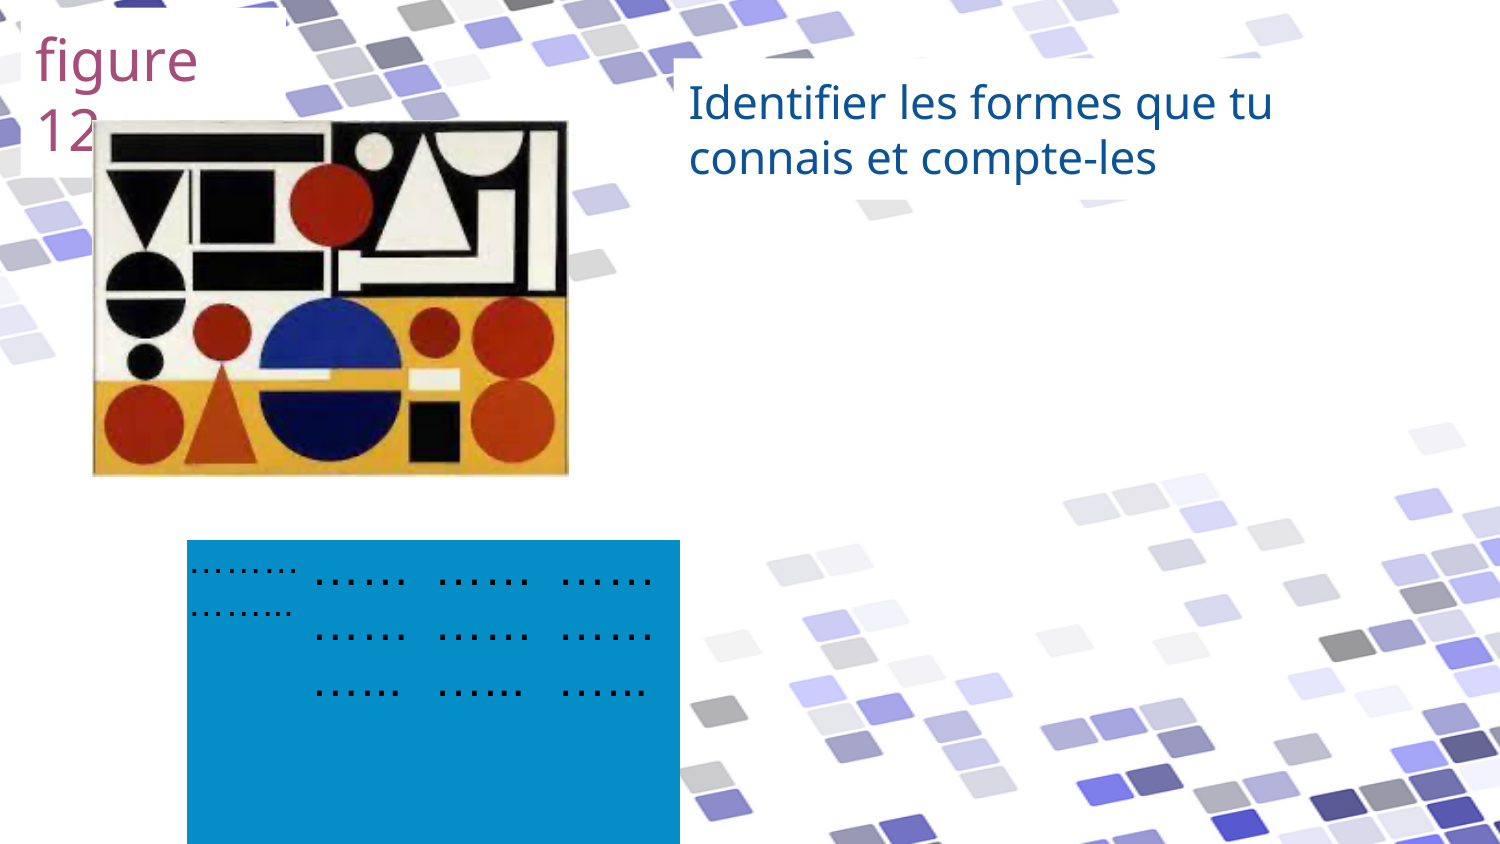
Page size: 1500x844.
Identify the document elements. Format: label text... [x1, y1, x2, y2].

table_header ……………... [557, 540, 680, 844]
text_box Identifier les formes que tu connais et compte-les [673, 58, 1450, 200]
table_header ……………... [434, 540, 557, 844]
table_header ……………... [311, 540, 434, 844]
table_header ……………... [187, 540, 311, 844]
picture [0, 0, 1500, 844]
text_box figure 12 [20, 7, 286, 109]
